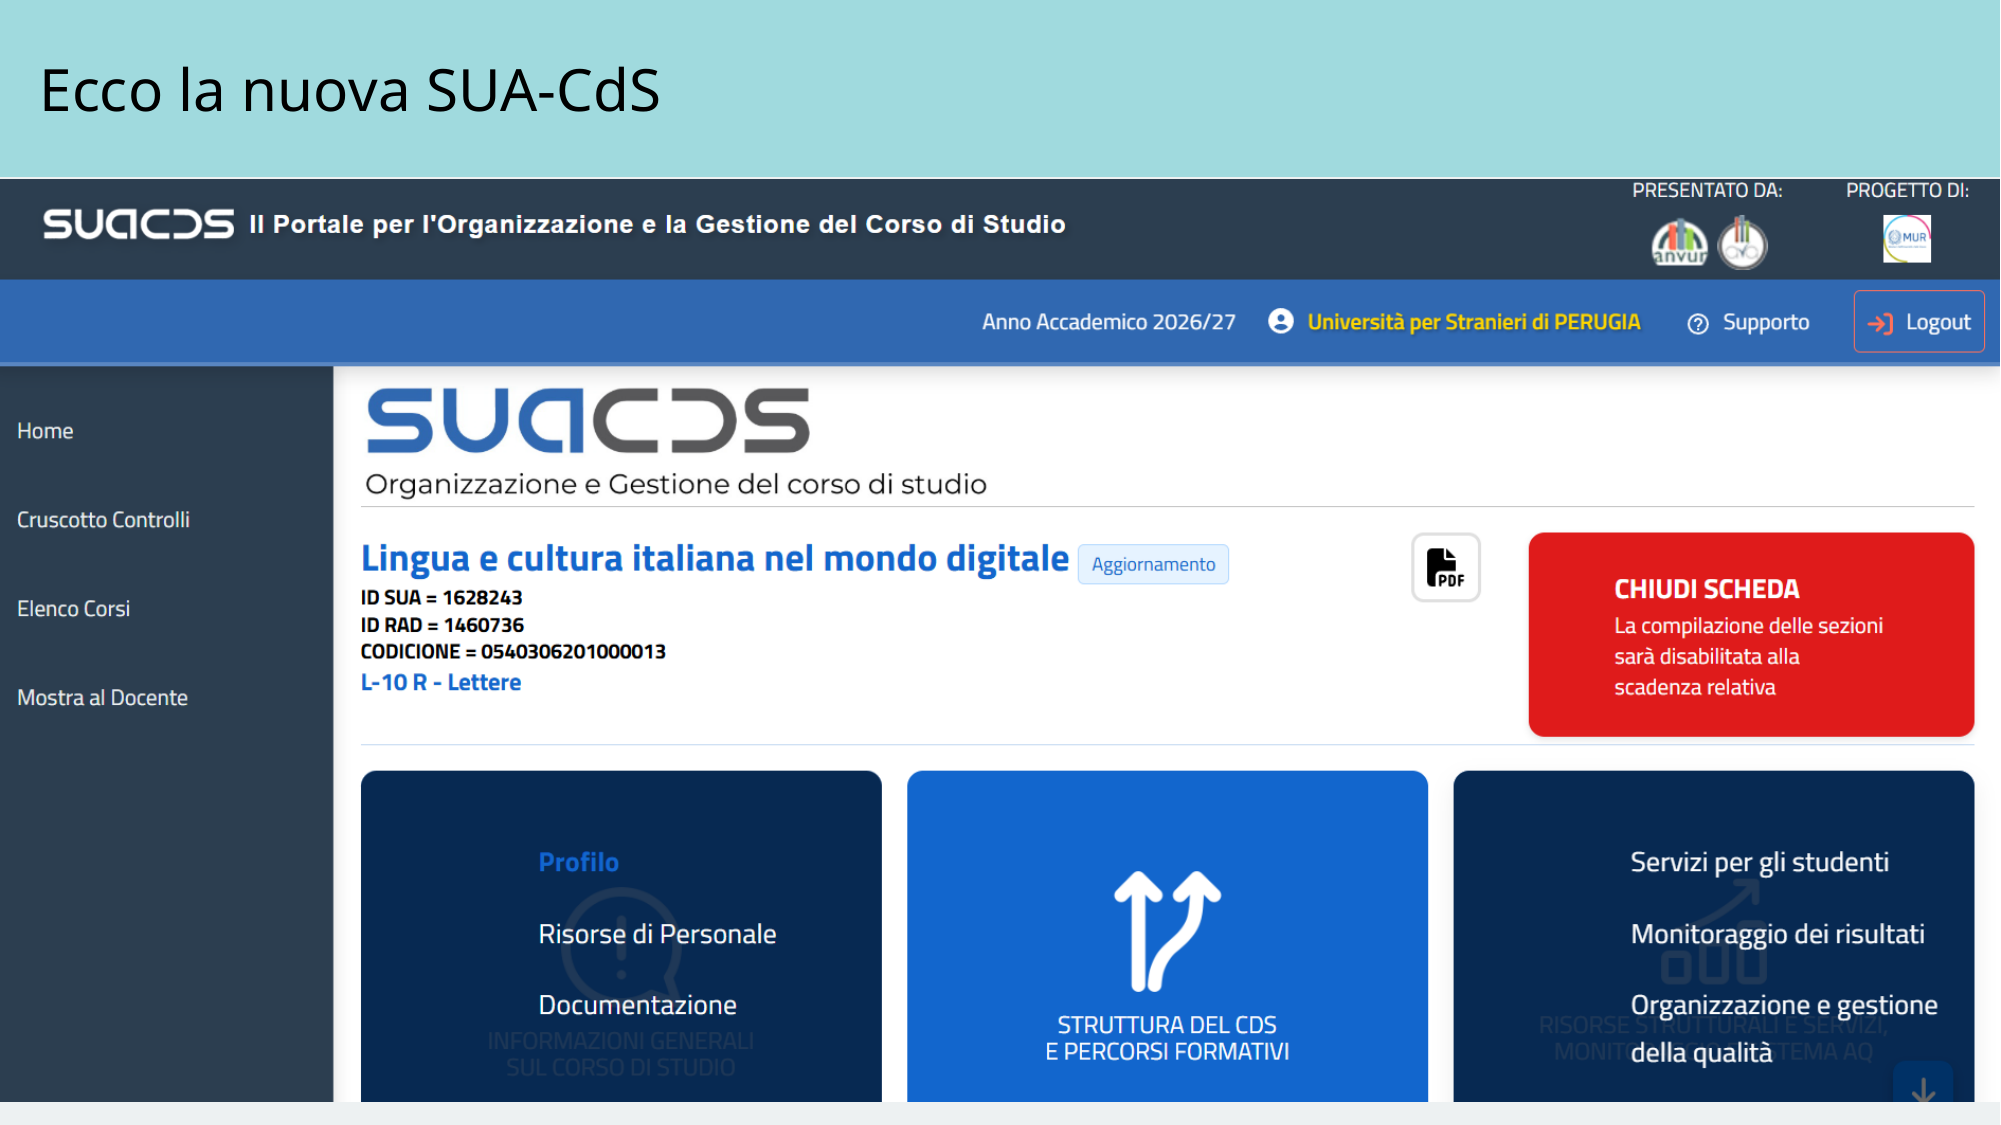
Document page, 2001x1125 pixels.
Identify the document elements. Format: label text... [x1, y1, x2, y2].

text_box Ecco la nuova SUA-CdS [24, 45, 794, 179]
picture [0, 179, 2000, 1102]
